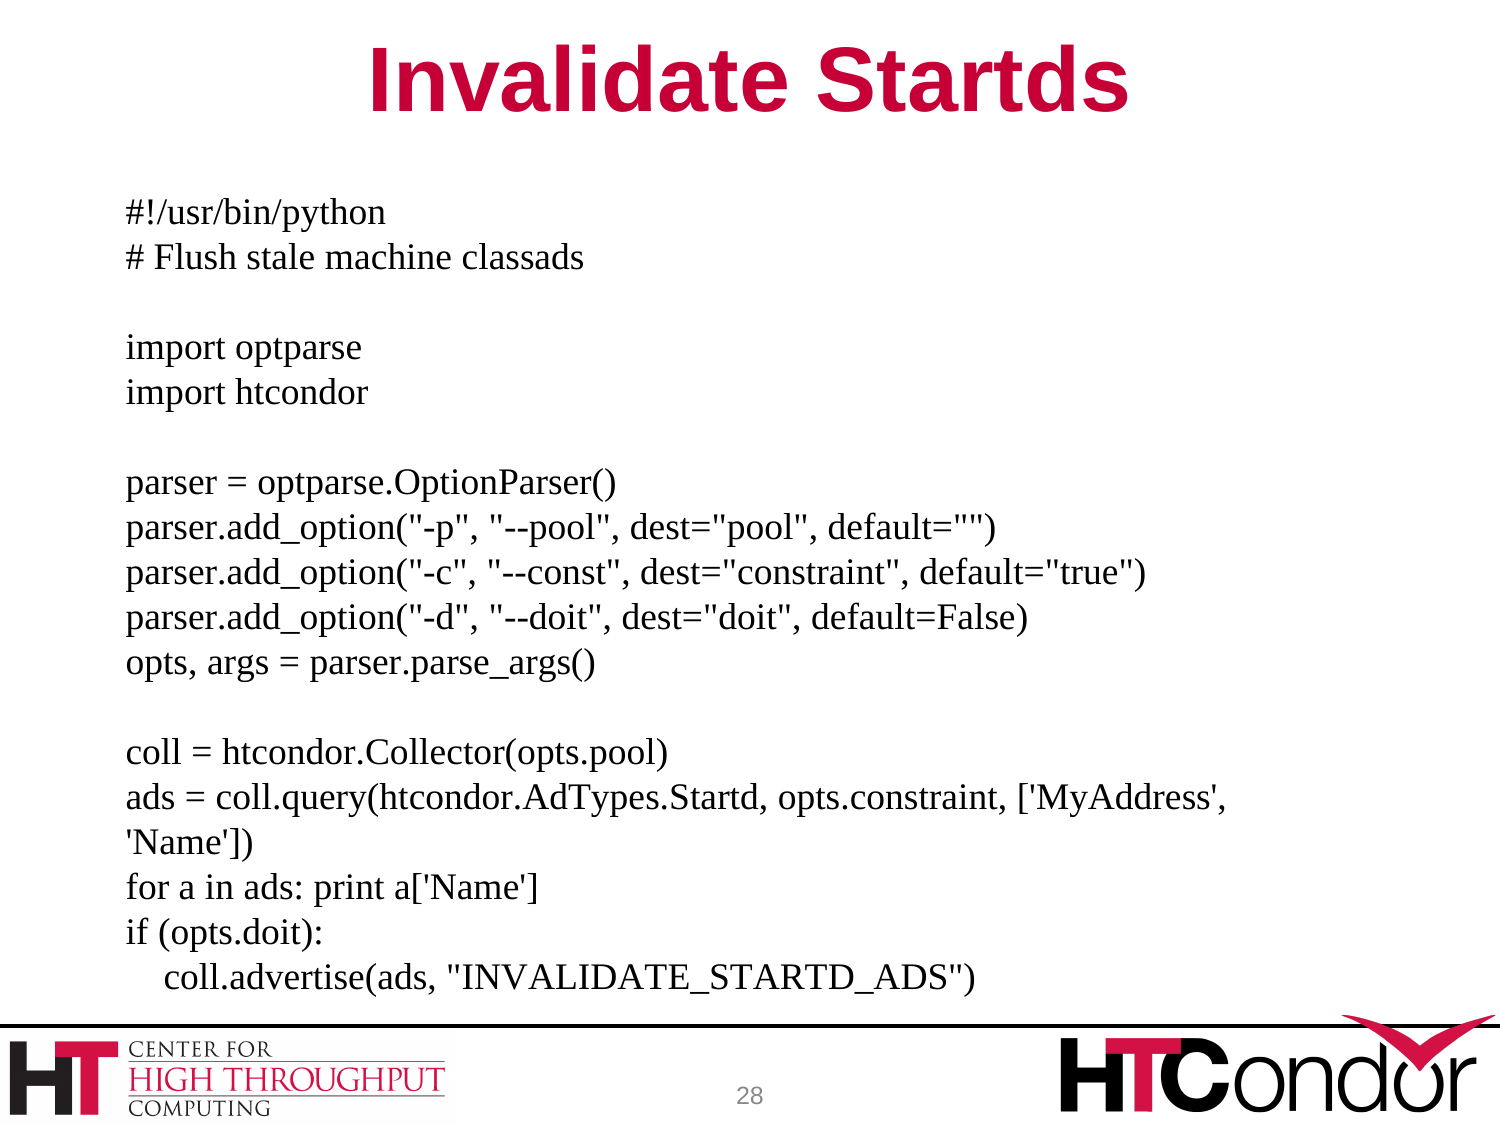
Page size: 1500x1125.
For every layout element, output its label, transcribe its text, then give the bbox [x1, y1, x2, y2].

text_box #!/usr/bin/python # Flush stale machine classads import optparse import htcondor parser = optparse.OptionParser() parser.add_option("-p", "--pool", dest="pool", default="") parser.add_option("-c", "--const", dest="constraint", default="true") parser.add_option("-d", "--doit", dest="doit", default=False) opts, args = parser.parse_args() coll = htcondor.Collector(opts.pool) ads = coll.query(htcondor.AdTypes.Startd, opts.constraint, ['MyAddress', 'Name']) for a in ads: print a['Name'] if (opts.doit): coll.advertise(ads, "INVALIDATE_STARTD_ADS") [110, 179, 1366, 1005]
picture [0, 1029, 454, 1125]
picture [1055, 1014, 1500, 1119]
text_box <number> [575, 1065, 926, 1125]
title Invalidate Startds [0, 0, 1500, 150]
